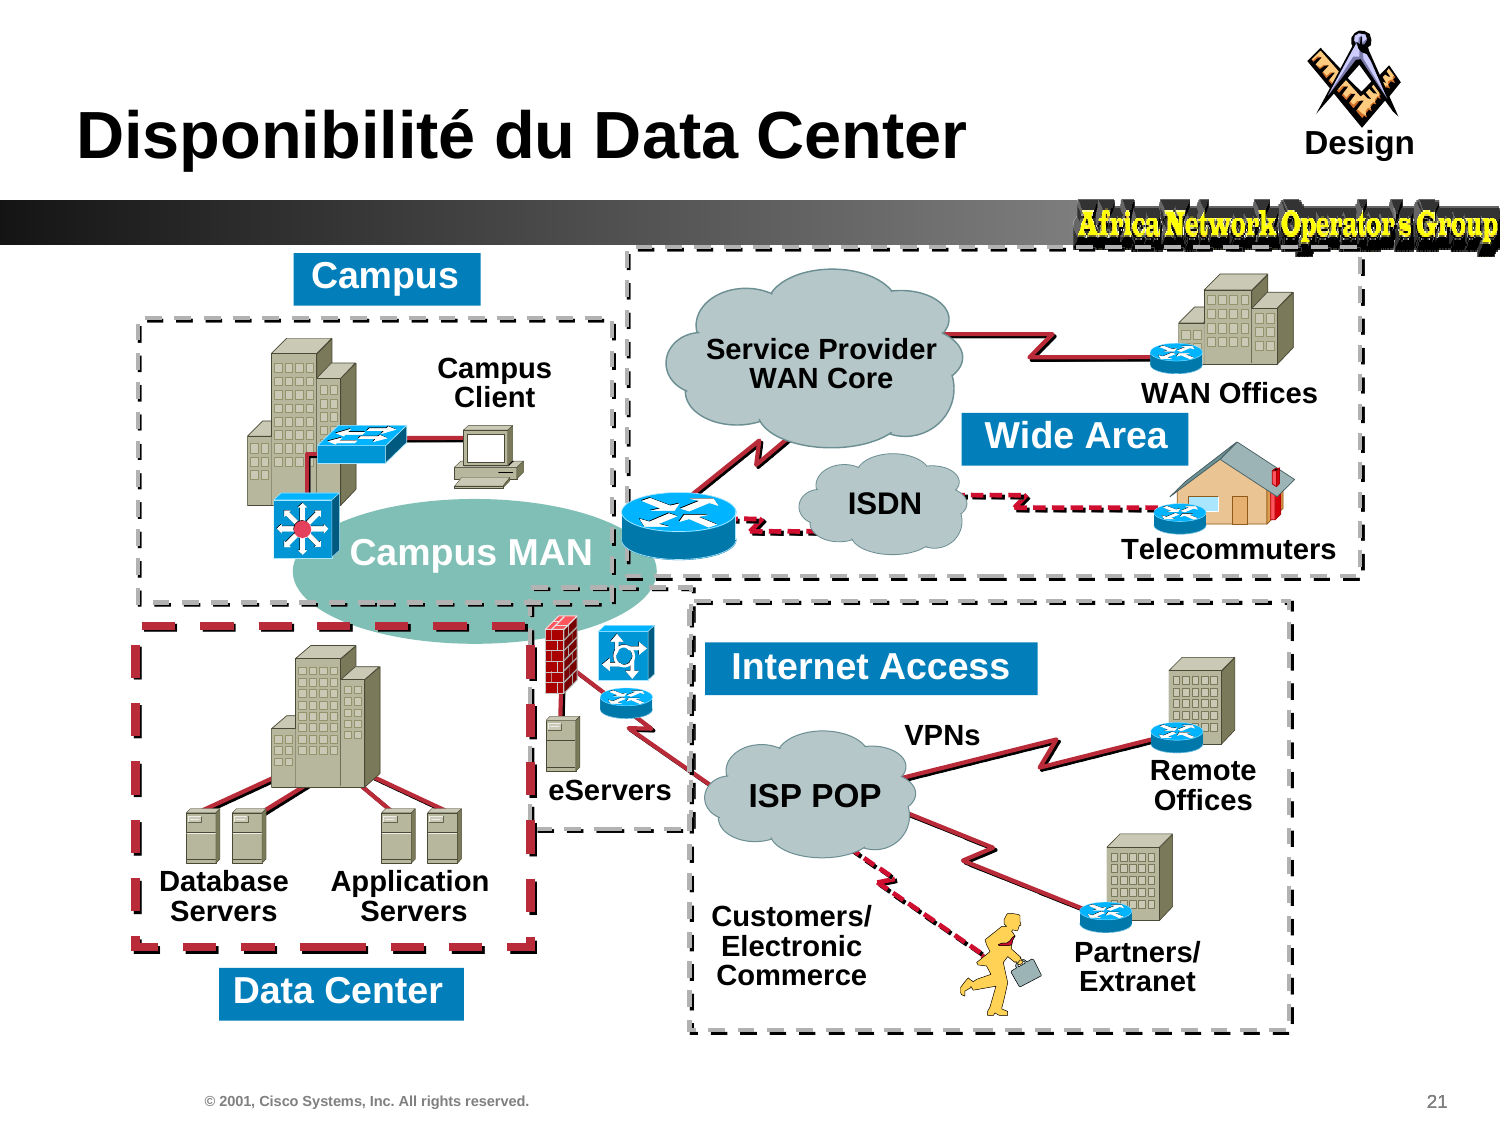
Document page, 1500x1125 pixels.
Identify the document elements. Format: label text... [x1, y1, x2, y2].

picture [381, 808, 416, 864]
picture [185, 808, 221, 864]
picture [798, 452, 968, 556]
picture [644, 499, 678, 510]
picture [600, 687, 653, 704]
picture [360, 436, 384, 441]
picture [1163, 347, 1175, 351]
picture [1150, 657, 1236, 754]
text_box ISDN [834, 481, 937, 528]
text_box ISP POP [734, 772, 896, 822]
picture [1163, 726, 1175, 730]
picture [1114, 925, 1133, 933]
text_box Application Servers [317, 861, 528, 935]
picture [544, 615, 578, 695]
picture [1108, 913, 1121, 918]
picture [453, 425, 525, 489]
picture [330, 439, 355, 443]
picture [427, 808, 462, 864]
picture [664, 267, 965, 450]
picture [339, 430, 363, 435]
text_box eServers [517, 737, 703, 814]
picture [386, 425, 408, 464]
text_box WAN Offices [1127, 371, 1332, 417]
text_box [293, 253, 481, 306]
text_box Data Center [220, 963, 466, 1018]
picture [629, 699, 642, 704]
picture [232, 808, 267, 864]
picture [332, 551, 340, 559]
text_box [705, 642, 1038, 696]
text_box Campus MAN [335, 525, 607, 581]
picture [642, 514, 675, 527]
text_box Design [1292, 118, 1428, 168]
picture [247, 338, 357, 506]
text_box Service Provider WAN Core [692, 328, 952, 402]
picture [688, 492, 737, 539]
picture [1160, 354, 1172, 359]
picture [271, 645, 381, 788]
picture [960, 913, 1042, 1016]
text_box [961, 412, 1169, 466]
picture [634, 712, 653, 719]
picture [1070, 180, 1500, 366]
picture [1079, 926, 1097, 933]
text_box Campus [298, 248, 482, 303]
picture [1150, 343, 1165, 349]
picture [1079, 902, 1104, 918]
picture [1182, 514, 1196, 519]
picture [1165, 507, 1178, 511]
picture [1179, 347, 1192, 351]
picture [545, 715, 581, 772]
text_box Campus Client [423, 347, 567, 421]
picture [1106, 833, 1174, 922]
picture [600, 712, 618, 719]
picture [621, 542, 737, 561]
picture [1180, 733, 1193, 738]
text_box Partners/ Extranet [1060, 931, 1216, 1005]
picture [1164, 514, 1177, 521]
text_box [219, 967, 464, 1021]
picture [683, 499, 716, 510]
text_box Database Servers [131, 861, 317, 935]
text_box Customers/ Electronic Commerce [677, 896, 906, 999]
picture [681, 515, 715, 528]
title Disponibilité du Data Center [62, 41, 1314, 180]
picture [1153, 527, 1207, 535]
picture [597, 624, 656, 682]
picture [1179, 354, 1192, 359]
picture [369, 425, 394, 433]
picture [1307, 29, 1402, 118]
picture [1153, 441, 1296, 525]
text_box VPNs [890, 714, 995, 759]
picture [1186, 367, 1203, 374]
text_box Remote Offices [1125, 750, 1282, 823]
text_box Internet Access [719, 639, 1033, 694]
picture [1150, 368, 1166, 374]
text_box Wide Area [972, 408, 1191, 463]
picture [621, 492, 670, 510]
picture [1180, 726, 1193, 730]
picture [278, 504, 327, 553]
text_box Telecommuters [1106, 528, 1352, 572]
picture [1161, 733, 1173, 738]
text_box [292, 498, 657, 644]
picture [703, 729, 917, 859]
